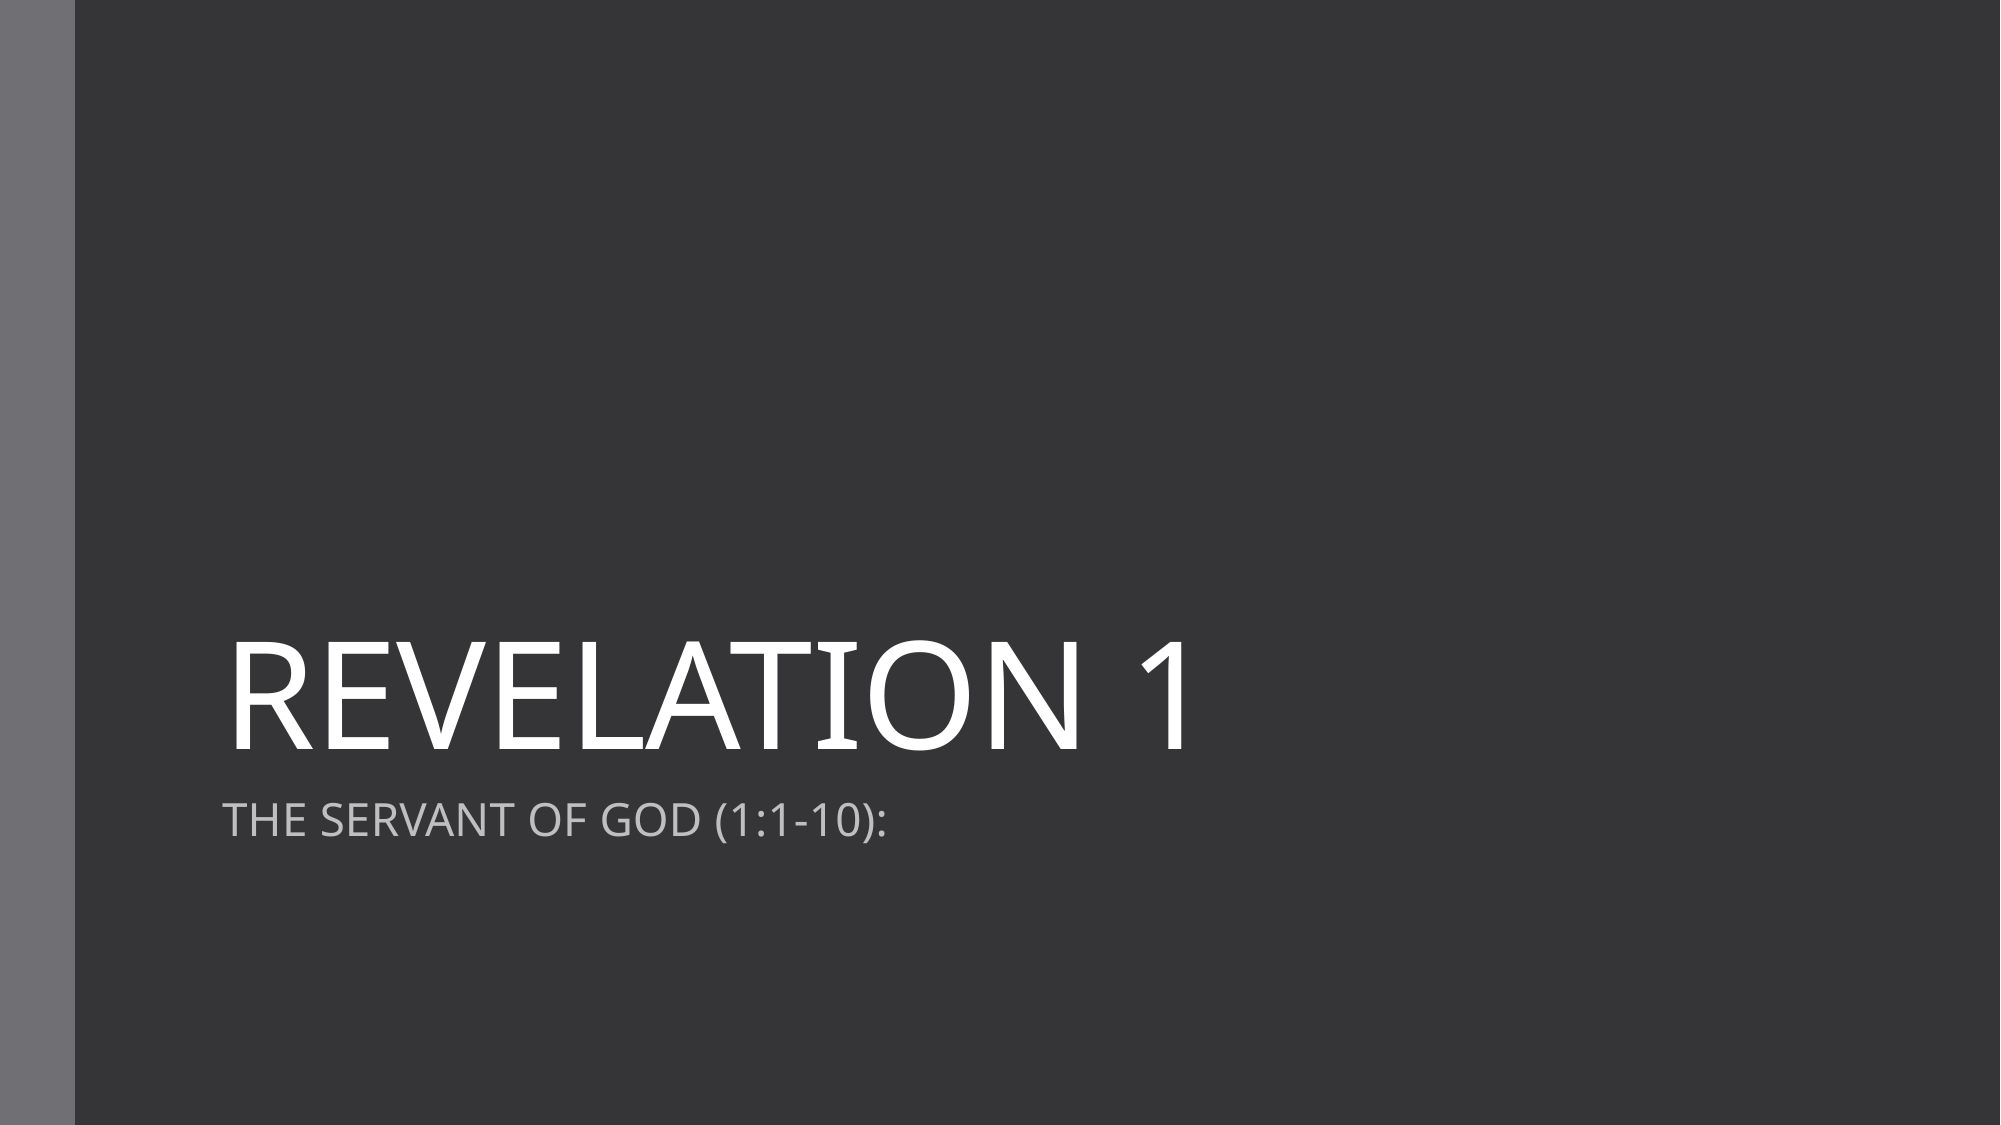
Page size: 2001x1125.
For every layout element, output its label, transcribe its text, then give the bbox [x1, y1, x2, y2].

title REVELATION 1 [206, 124, 1752, 787]
subtitle THE SERVANT OF GOD (1:1-10): [206, 787, 1752, 1066]
